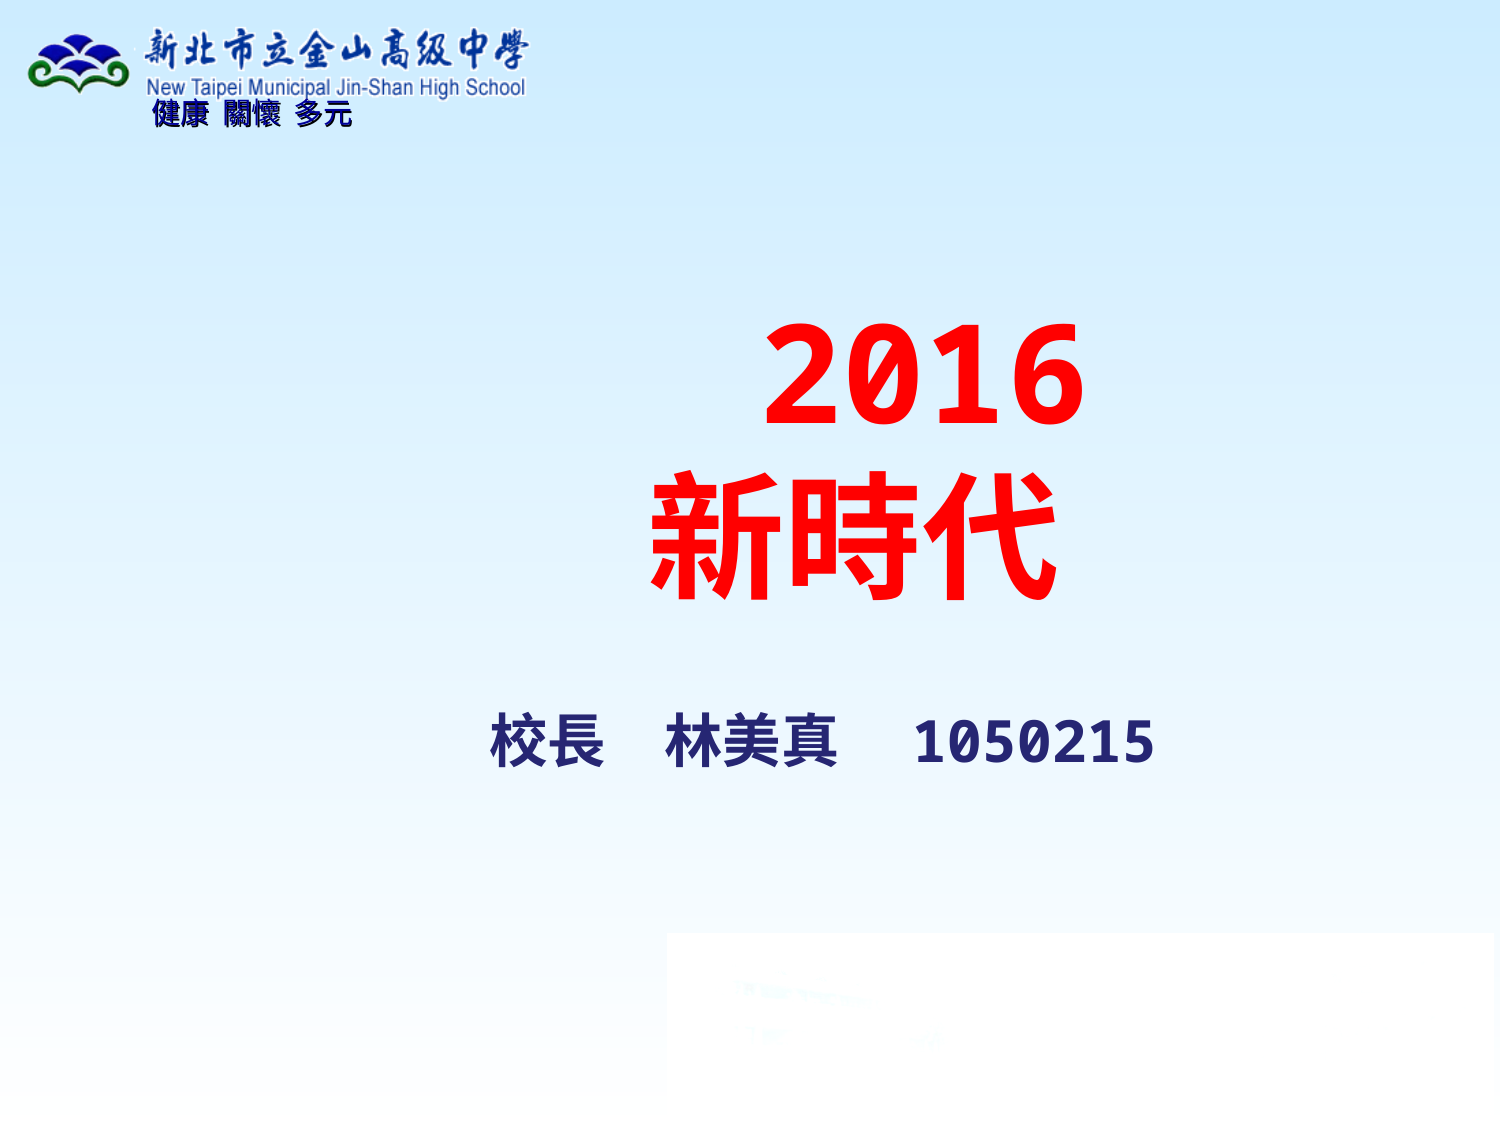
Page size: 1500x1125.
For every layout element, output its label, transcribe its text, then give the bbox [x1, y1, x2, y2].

text_box 2016 新時代 校長 林美真 1050215 [325, 279, 1199, 834]
